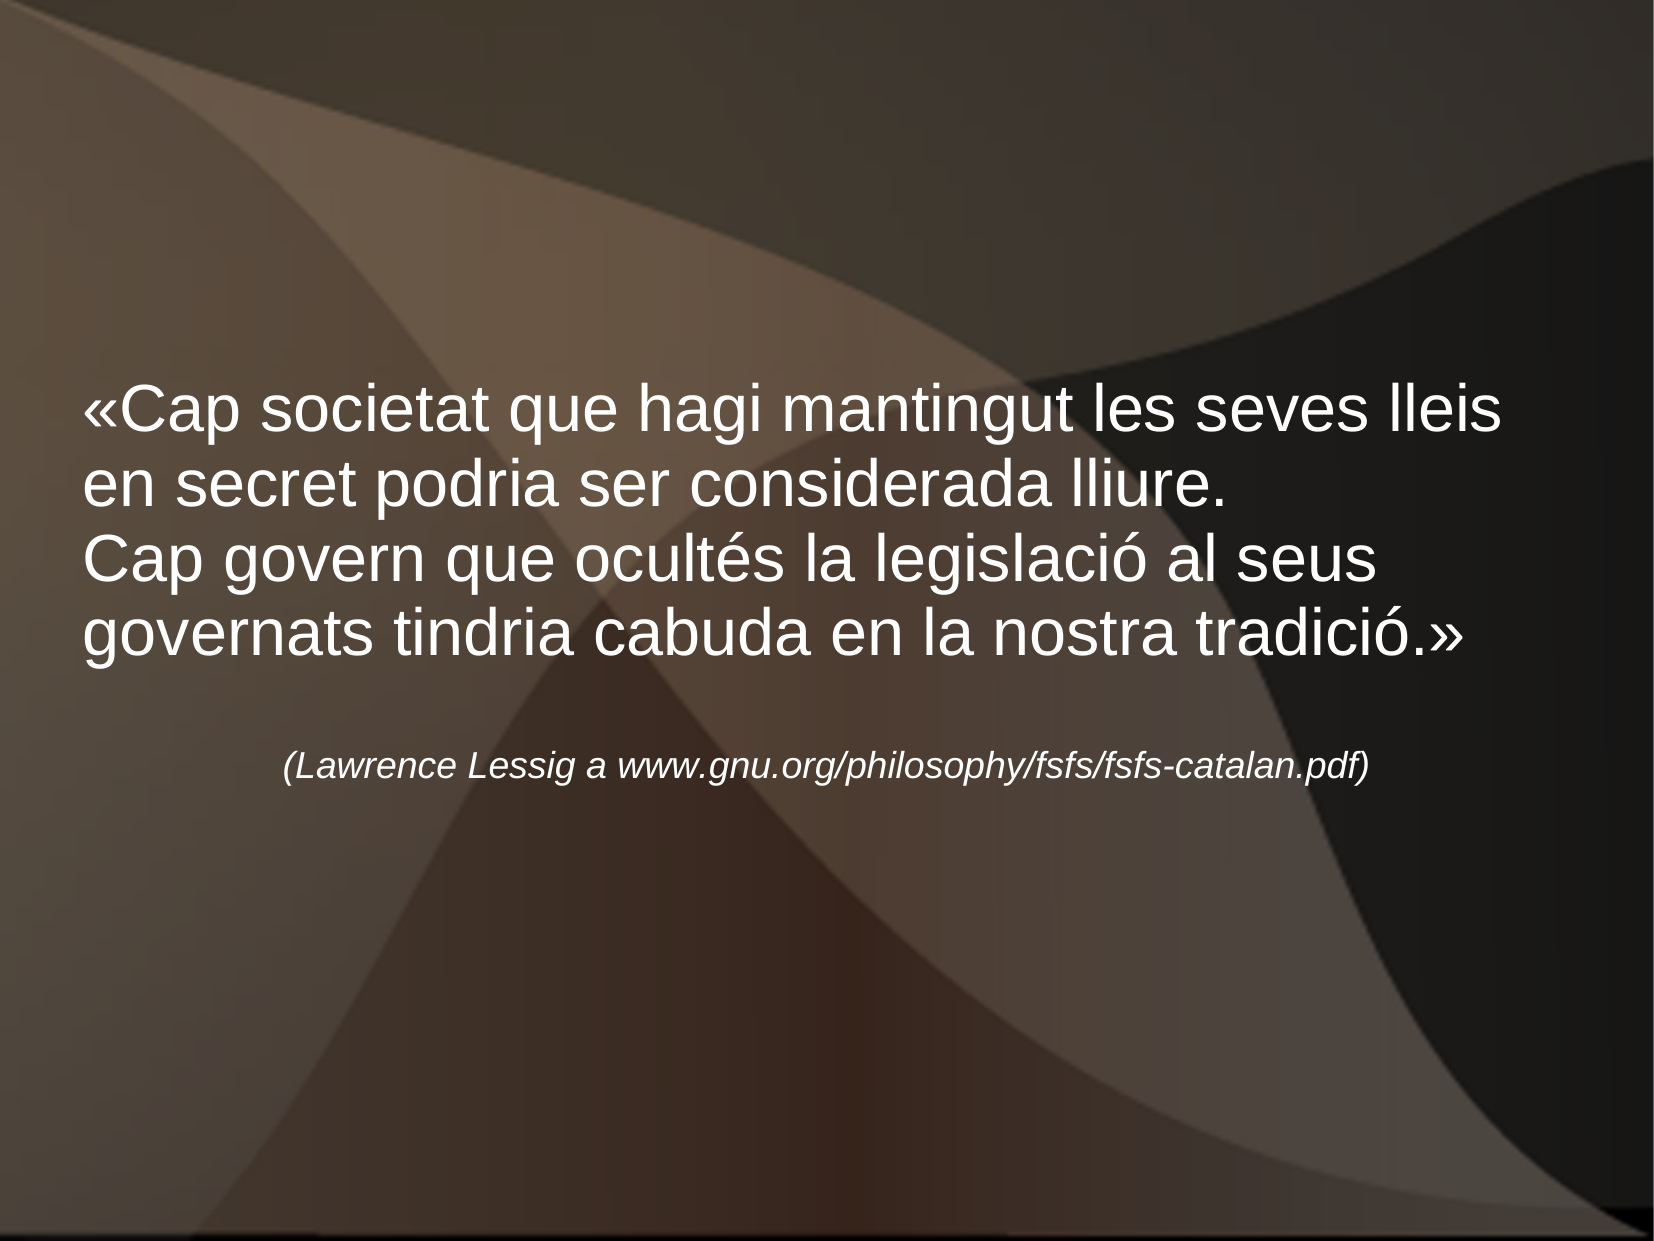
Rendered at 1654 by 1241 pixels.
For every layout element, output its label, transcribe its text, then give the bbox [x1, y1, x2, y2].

subtitle «Cap societat que hagi mantingut les seves lleis en secret podria ser considerada lliure. Cap govern que ocultés la legislació al seus governats tindria cabuda en la nostra tradició.» (Lawrence Lessig a www.gnu.org/philosophy/fsfs/fsfs-catalan.pdf) [82, 49, 1571, 1109]
picture [0, 0, 1654, 1241]
